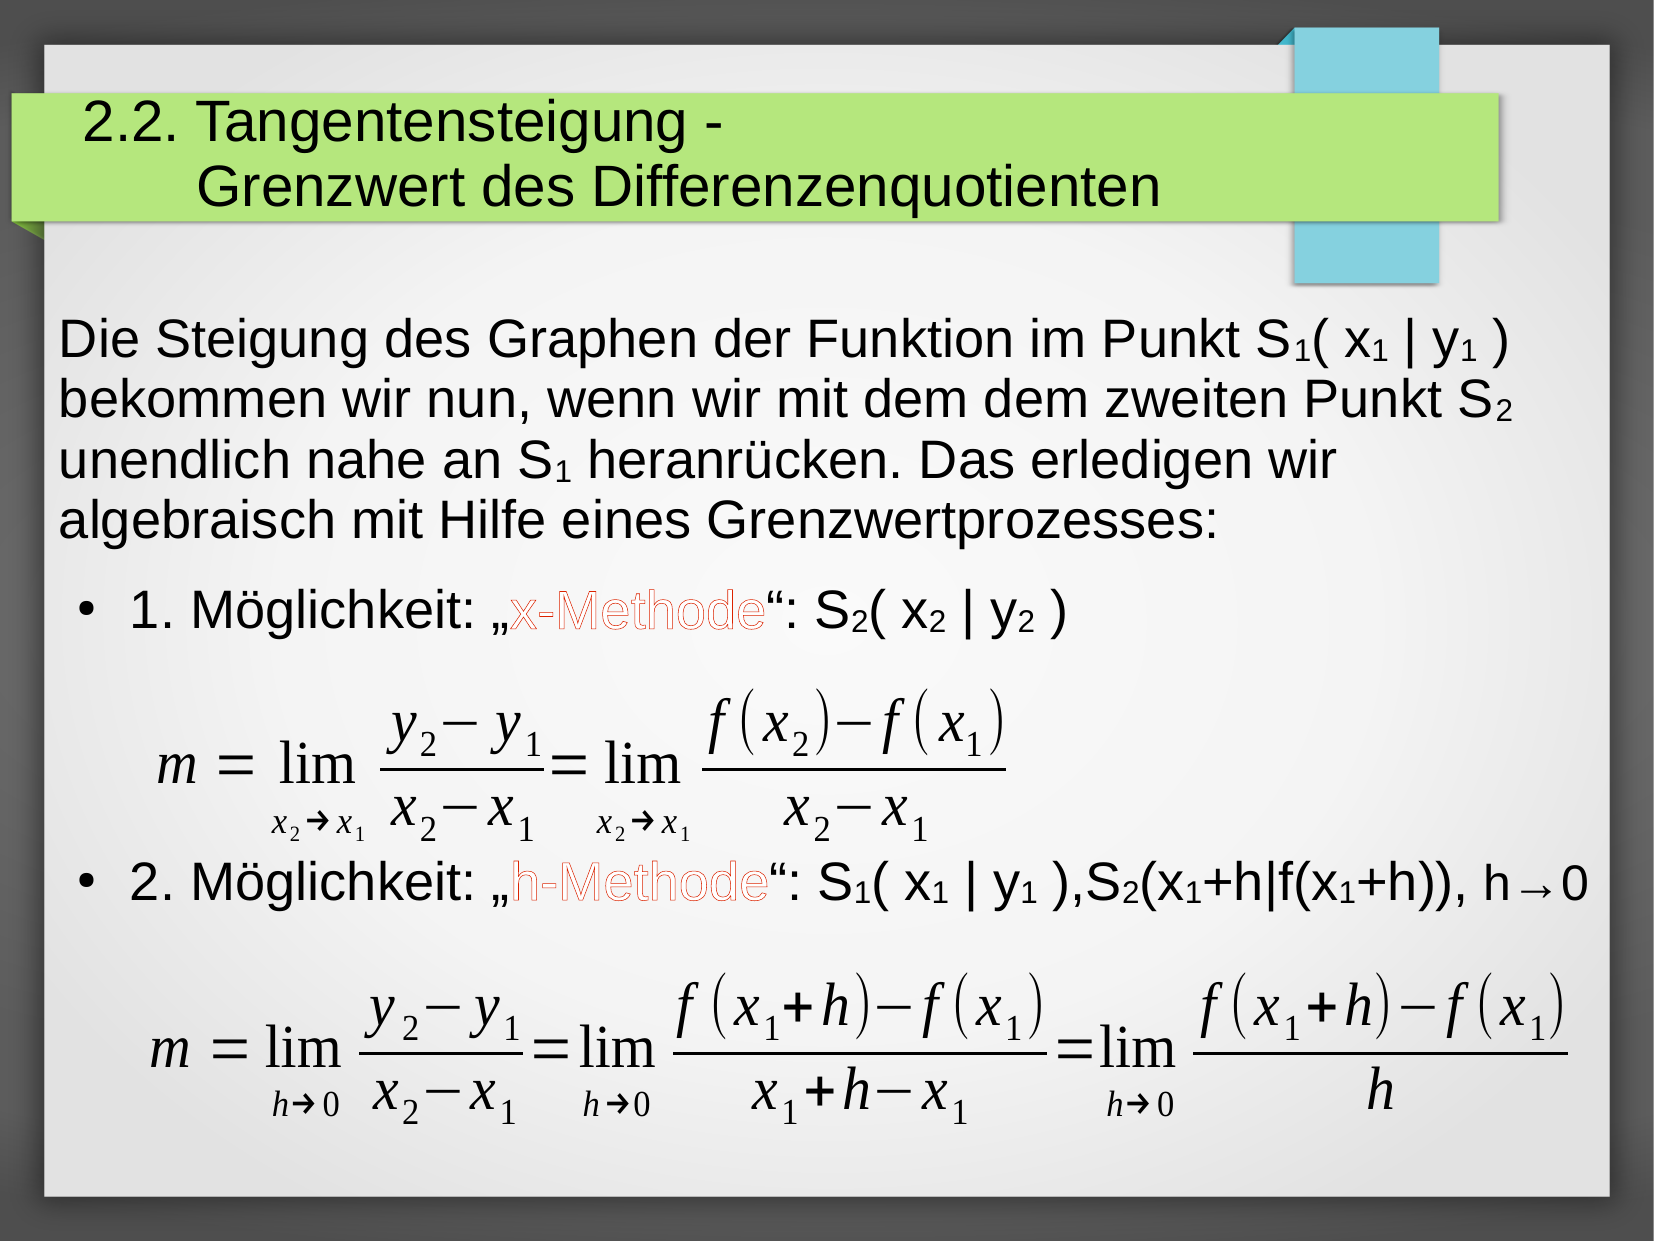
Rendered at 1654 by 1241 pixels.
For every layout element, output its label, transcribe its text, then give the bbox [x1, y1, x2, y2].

chart [141, 684, 1024, 851]
picture [0, 0, 1654, 1241]
chart [134, 967, 1586, 1134]
title 2.2. Tangentensteigung - Grenzwert des Differenzenquotienten [82, 88, 1264, 219]
list Die Steigung des Graphen der Funktion im Punkt S1( x1 | y1 ) bekommen wir nun, wenn wir mit dem dem zweiten Punkt S2 unendlich nahe an S1 heranrücken. Das erledigen wir algebraisch mit Hilfe eines Grenzwertprozesses: 1. Möglichkeit: „x-Methode“: S2( x2 | y2 ) 2. Möglichkeit: „h-Methode“: S1( x1 | y1 ),S2(x1+h|f(x1+h)), h→0 [59, 308, 1595, 1028]
